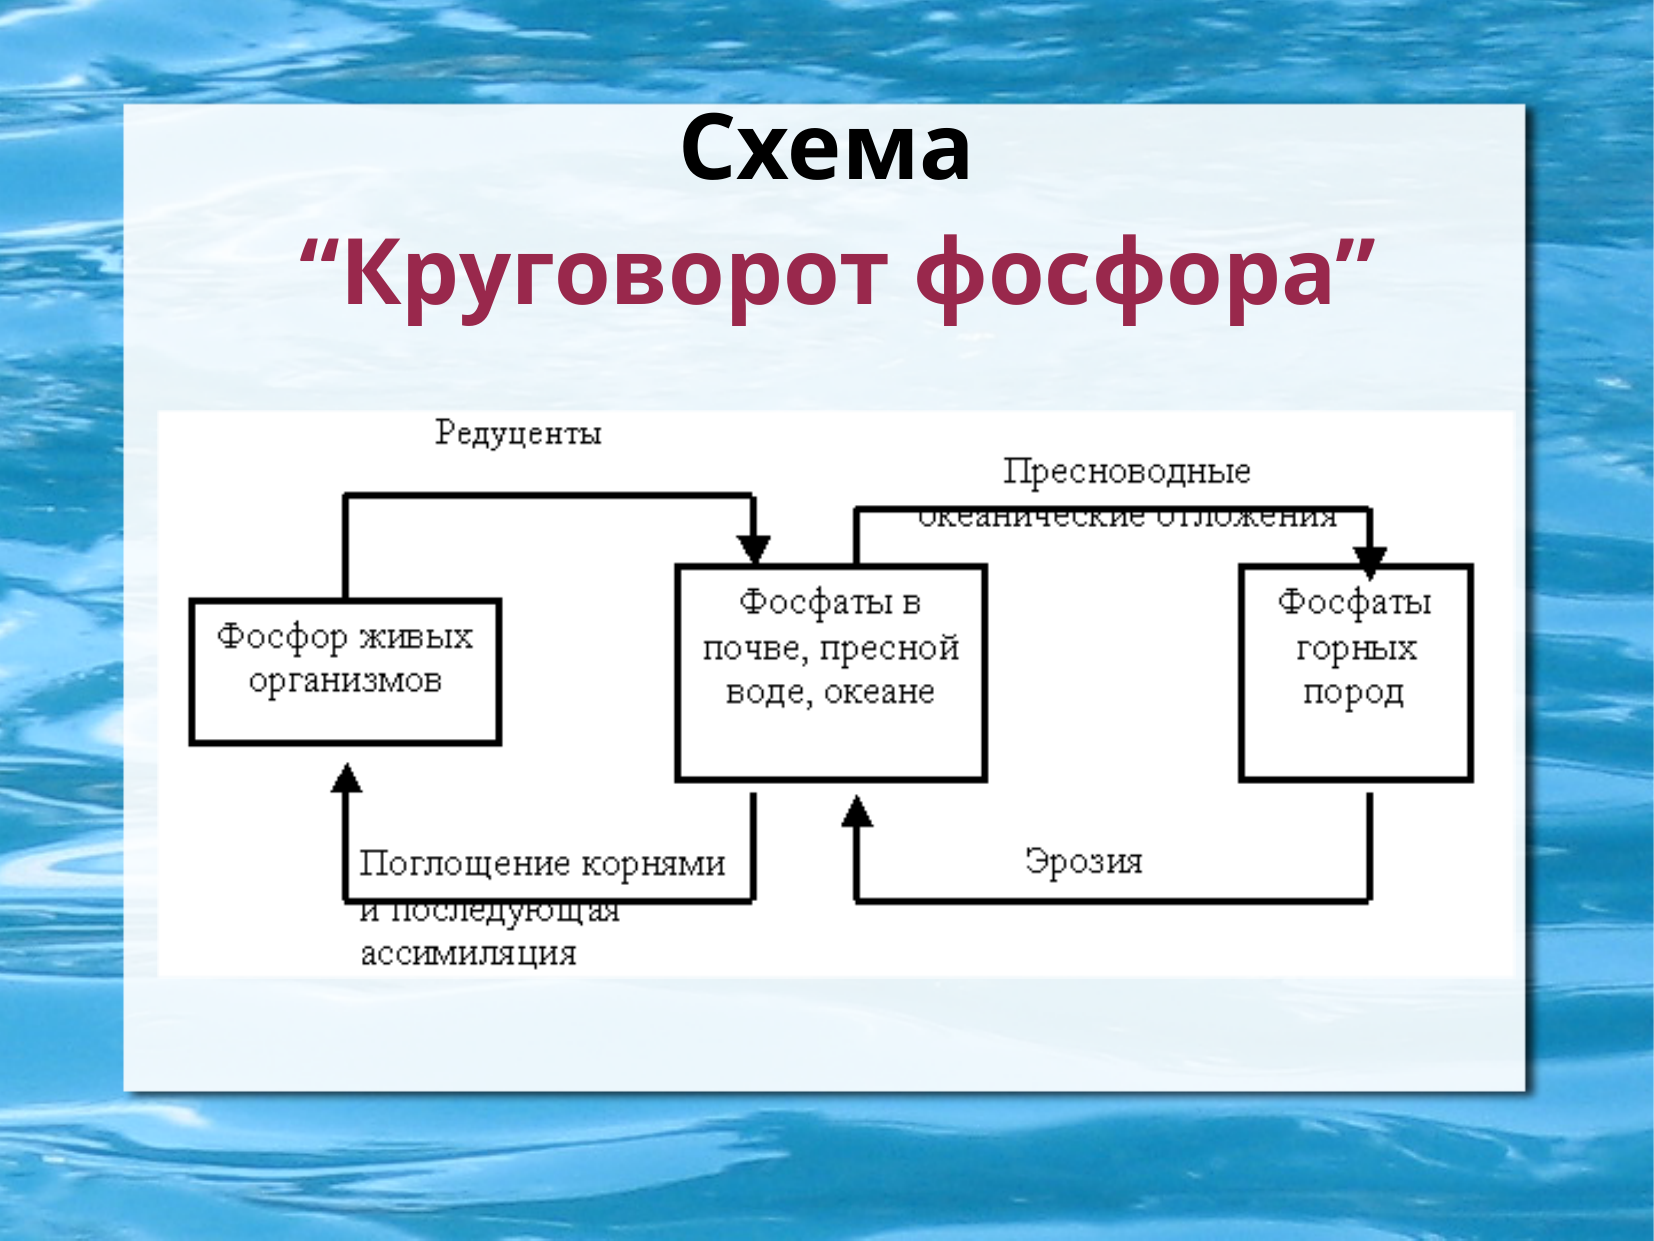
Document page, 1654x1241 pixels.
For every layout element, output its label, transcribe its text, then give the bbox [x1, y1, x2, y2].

picture [0, 0, 1654, 1241]
title Схема “Круговорот фосфора” [147, 78, 1506, 335]
